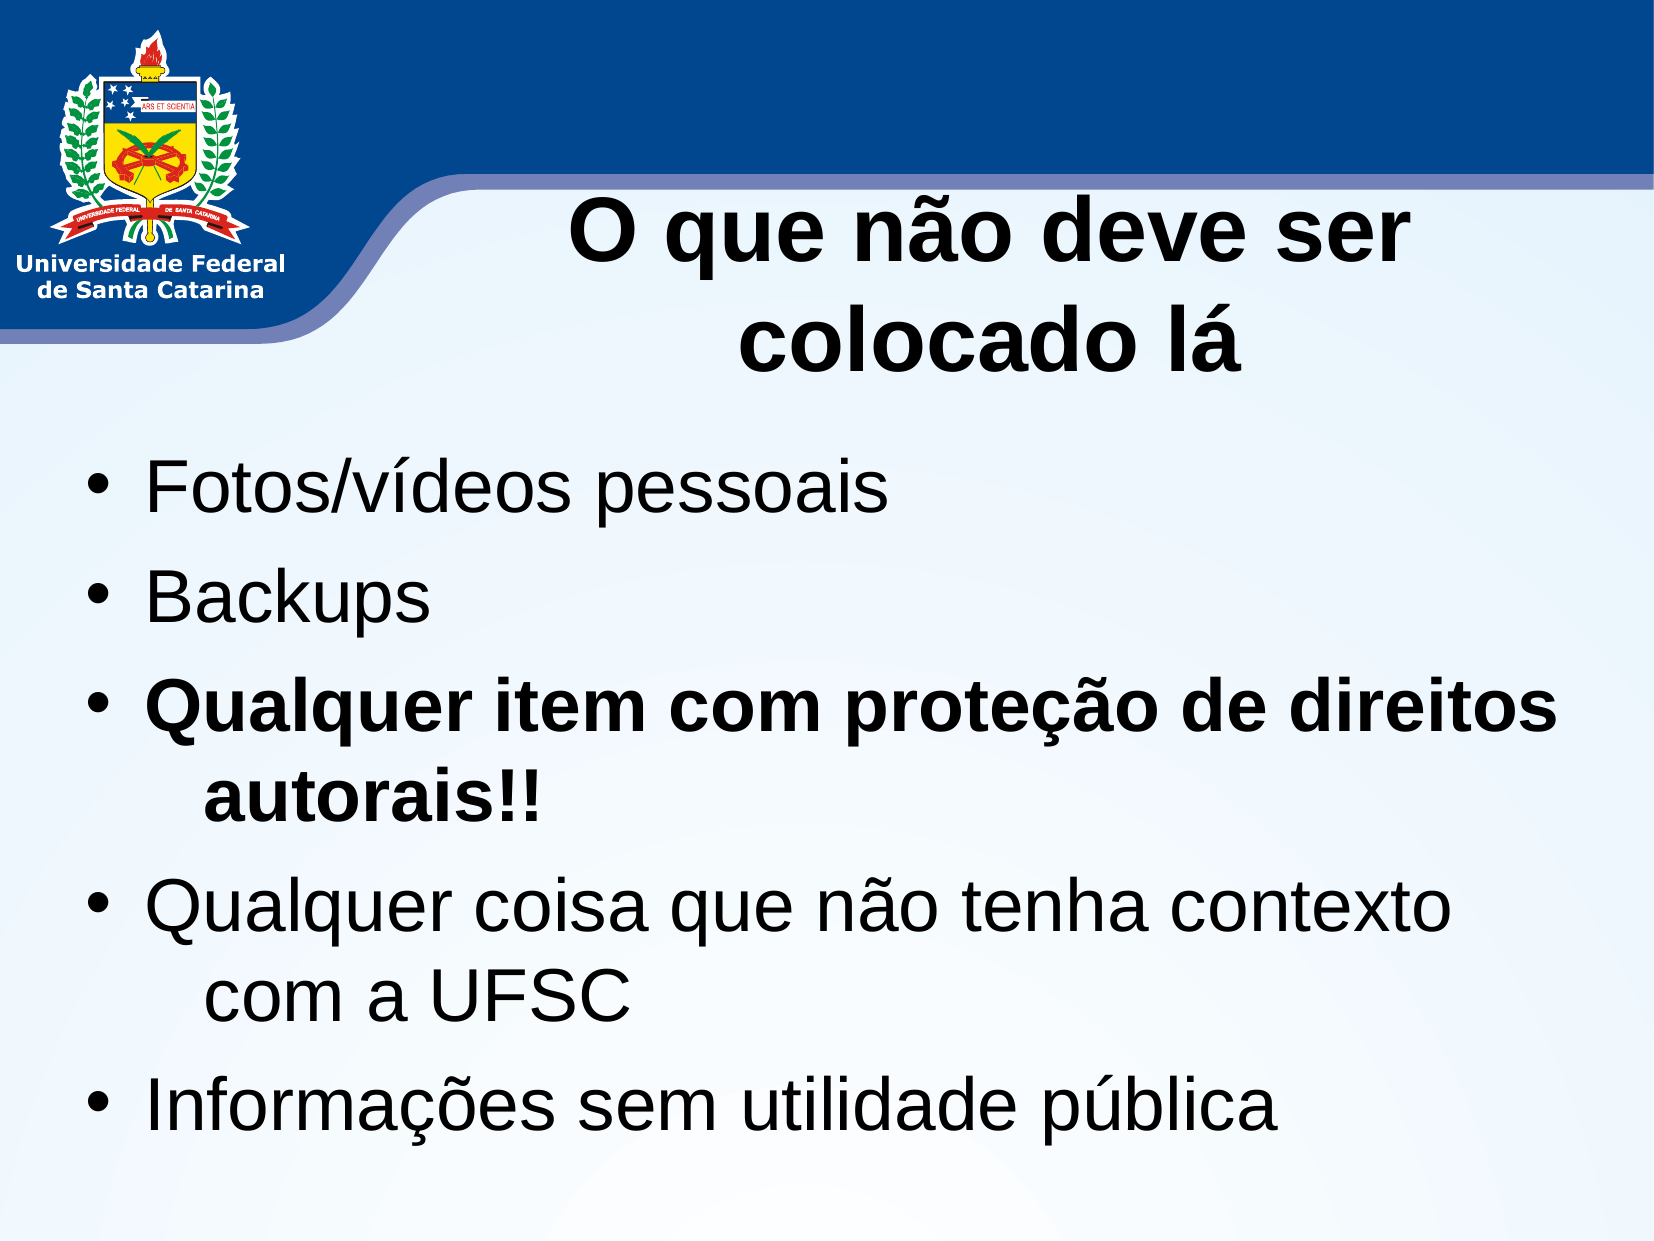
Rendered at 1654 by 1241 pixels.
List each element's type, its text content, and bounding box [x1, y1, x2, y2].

title O que não deve ser colocado lá [396, 169, 1584, 390]
list Fotos/vídeos pessoais Backups Qualquer item com proteção de direitos autorais!! Qualquer coisa que não tenha contexto com a UFSC Informações sem utilidade pública [85, 437, 1574, 1241]
